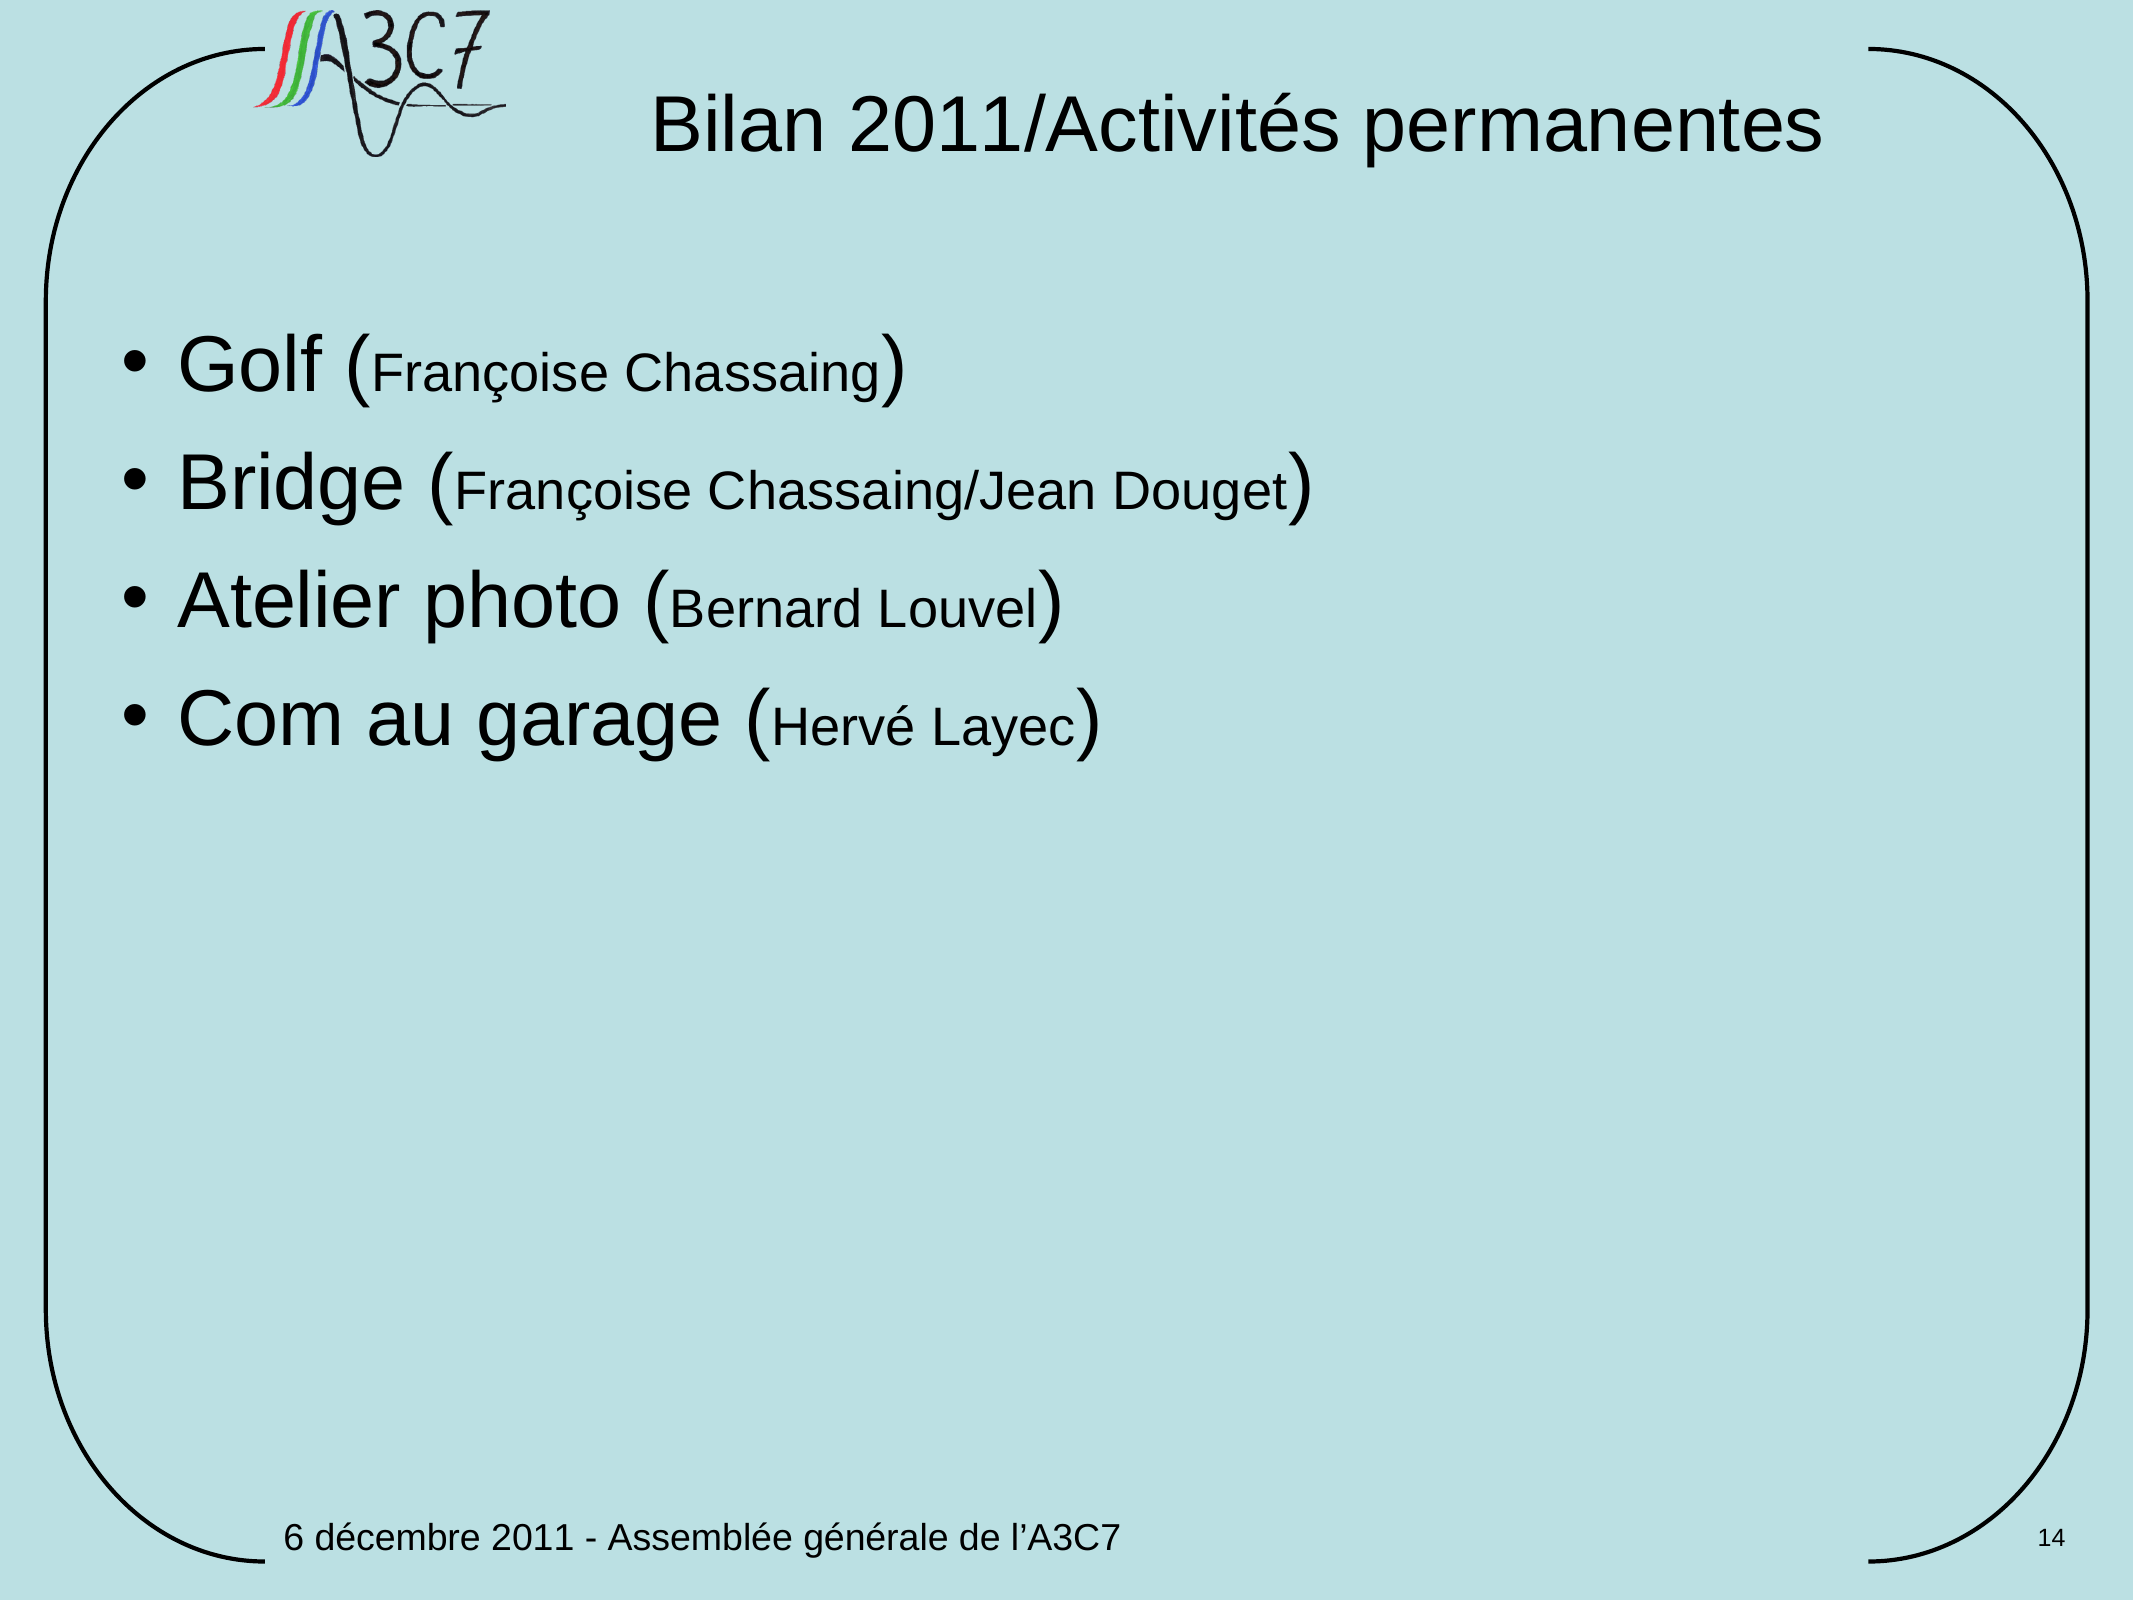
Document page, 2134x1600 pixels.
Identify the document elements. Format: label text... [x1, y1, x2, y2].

text_box 6 décembre 2011 - Assemblée générale de l’A3C7 [274, 1512, 1131, 1558]
picture [253, 10, 506, 64]
title Bilan 2011/Activités permanentes [106, 64, 2028, 304]
list Golf (Françoise Chassaing) Bridge (Françoise Chassaing/Jean Douget) Atelier photo (Bernard Louvel) Com au garage (Hervé Layec) [106, 304, 2028, 1476]
